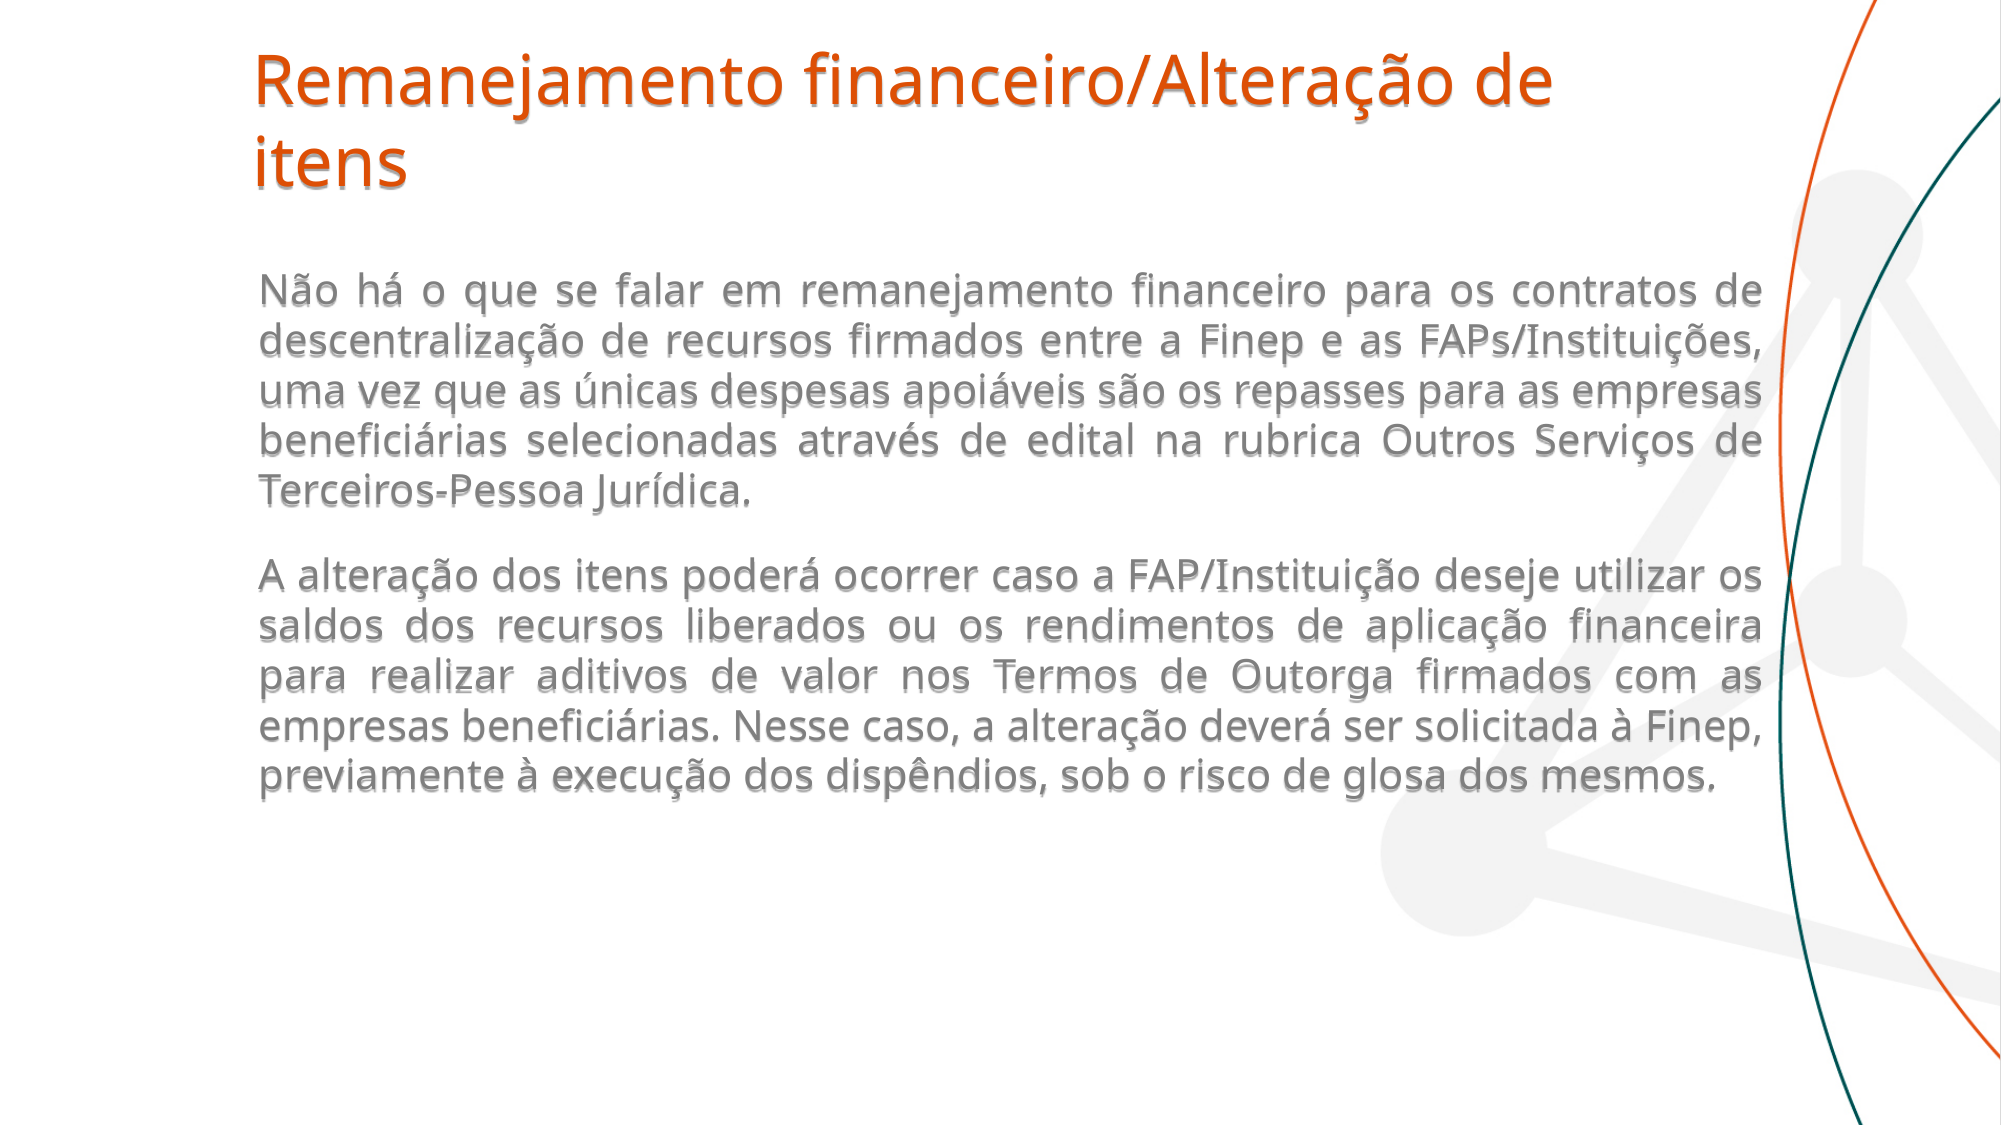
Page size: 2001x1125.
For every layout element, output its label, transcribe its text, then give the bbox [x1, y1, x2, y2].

text_box Remanejamento financeiro/Alteração de itens [237, 27, 1721, 138]
text_box Não há o que se falar em remanejamento financeiro para os contratos de descentralização de recursos firmados entre a Finep e as FAPs/Instituições, uma vez que as únicas despesas apoiáveis são os repasses para as empresas beneficiárias selecionadas através de edital na rubrica Outros Serviços de Terceiros-Pessoa Jurídica. A alteração dos itens poderá ocorrer caso a FAP/Instituição deseje utilizar os saldos dos recursos liberados ou os rendimentos de aplicação financeira para realizar aditivos de valor nos Termos de Outorga firmados com as empresas beneficiárias. Nesse caso, a alteração deverá ser solicitada à Finep, previamente à execução dos dispêndios, sob o risco de glosa dos mesmos. [244, 255, 1780, 1118]
